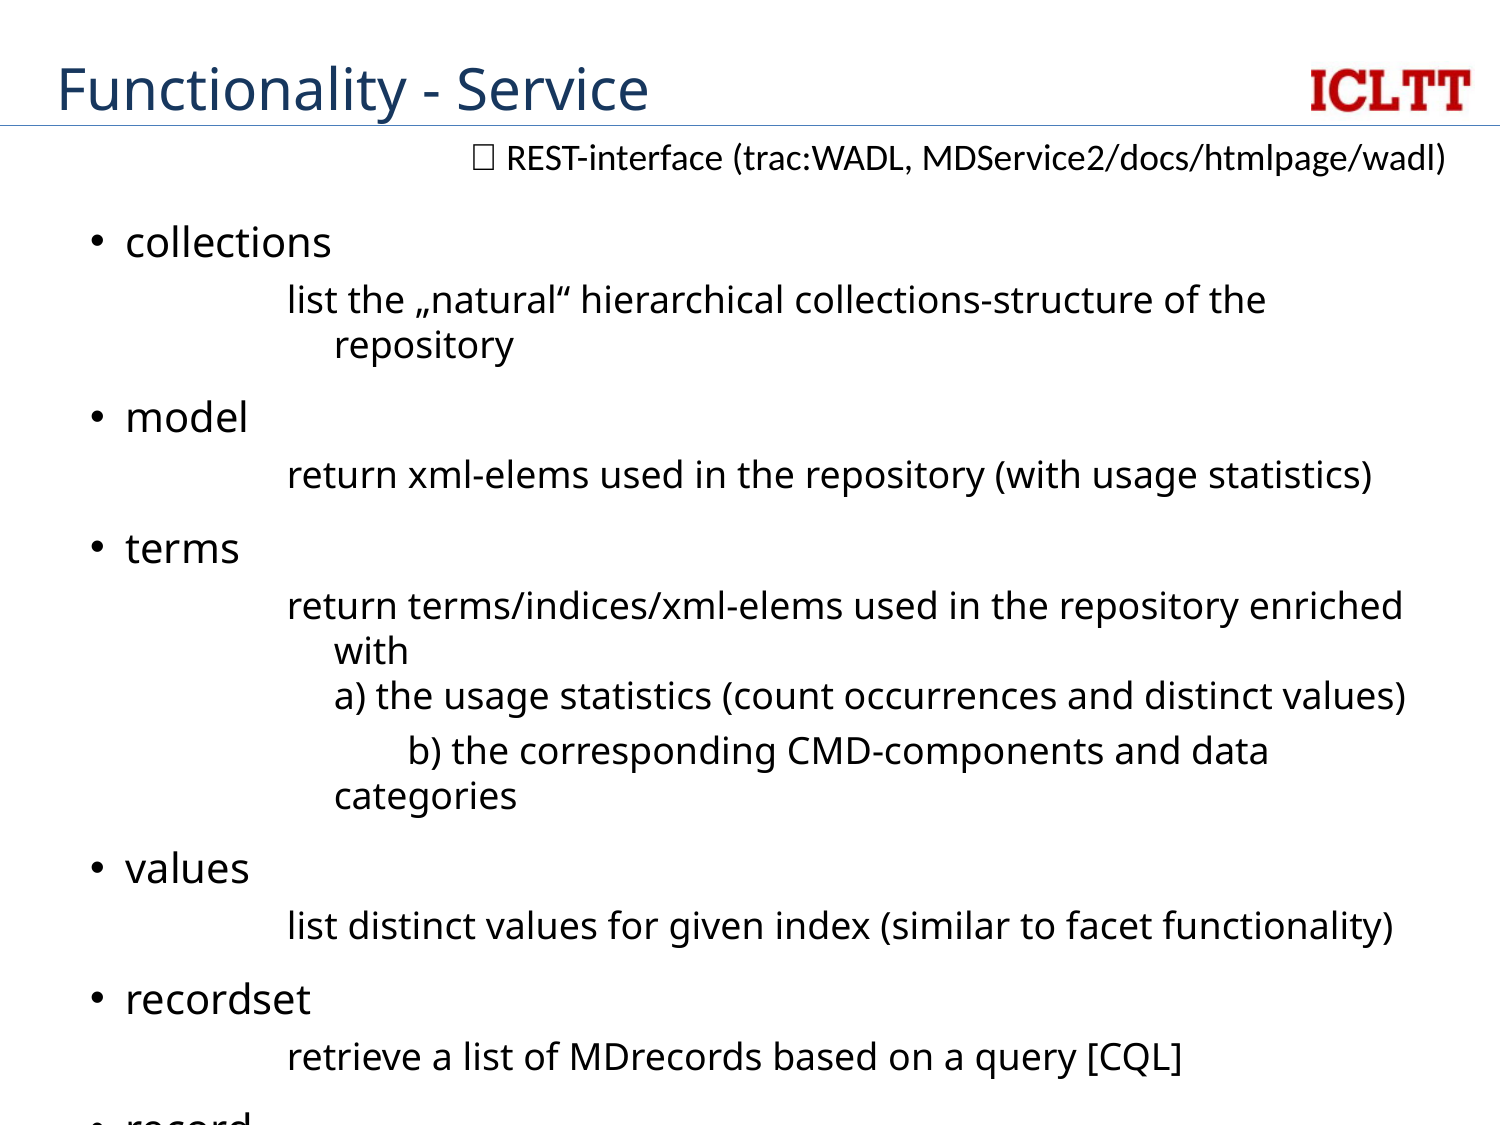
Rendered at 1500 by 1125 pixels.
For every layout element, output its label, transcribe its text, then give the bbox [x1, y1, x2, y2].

picture [1426, 61, 1475, 121]
text_box  REST-interface (trac:WADL, MDService2/docs/htmlpage/wadl) [455, 125, 1500, 185]
list collections list the „natural“ hierarchical collections-structure of the repository model return xml-elems used in the repository (with usage statistics) terms return terms/indices/xml-elems used in the repository enriched with a) the usage statistics (count occurrences and distinct values) b) the corresponding CMD-components and data categories values list distinct values for given index (similar to facet functionality) recordset retrieve a list of MDrecords based on a query [CQL] record retrieve individual MDrecord based on the identifier [75, 208, 1459, 1125]
title Functionality - Service [41, 45, 1426, 126]
